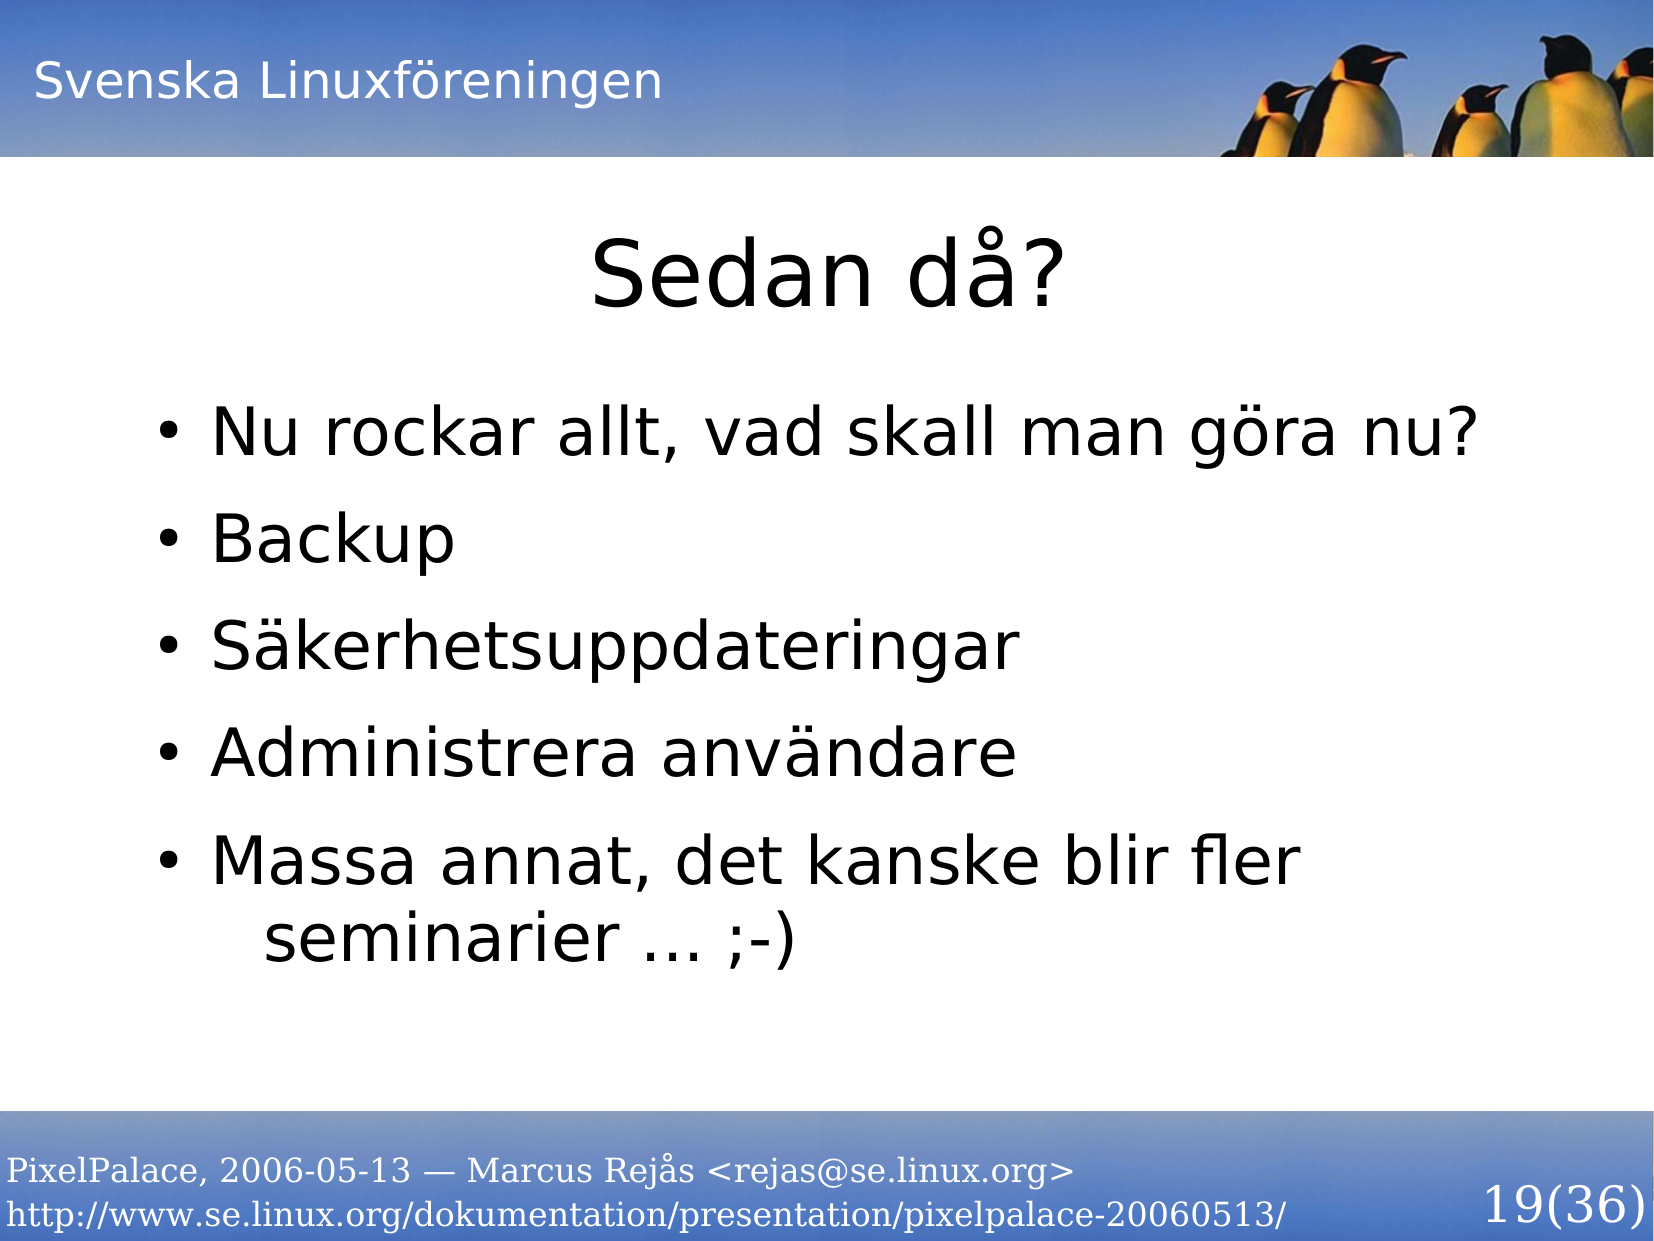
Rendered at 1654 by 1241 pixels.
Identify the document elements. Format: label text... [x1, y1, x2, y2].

list Nu rockar allt, vad skall man göra nu? Backup Säkerhetsuppdateringar Administrera användare Massa annat, det kanske blir fler seminarier ... ;-) [121, 392, 1534, 1092]
title Sedan då? [123, 160, 1537, 389]
picture [0, 1111, 1654, 1241]
picture [0, 0, 1654, 157]
